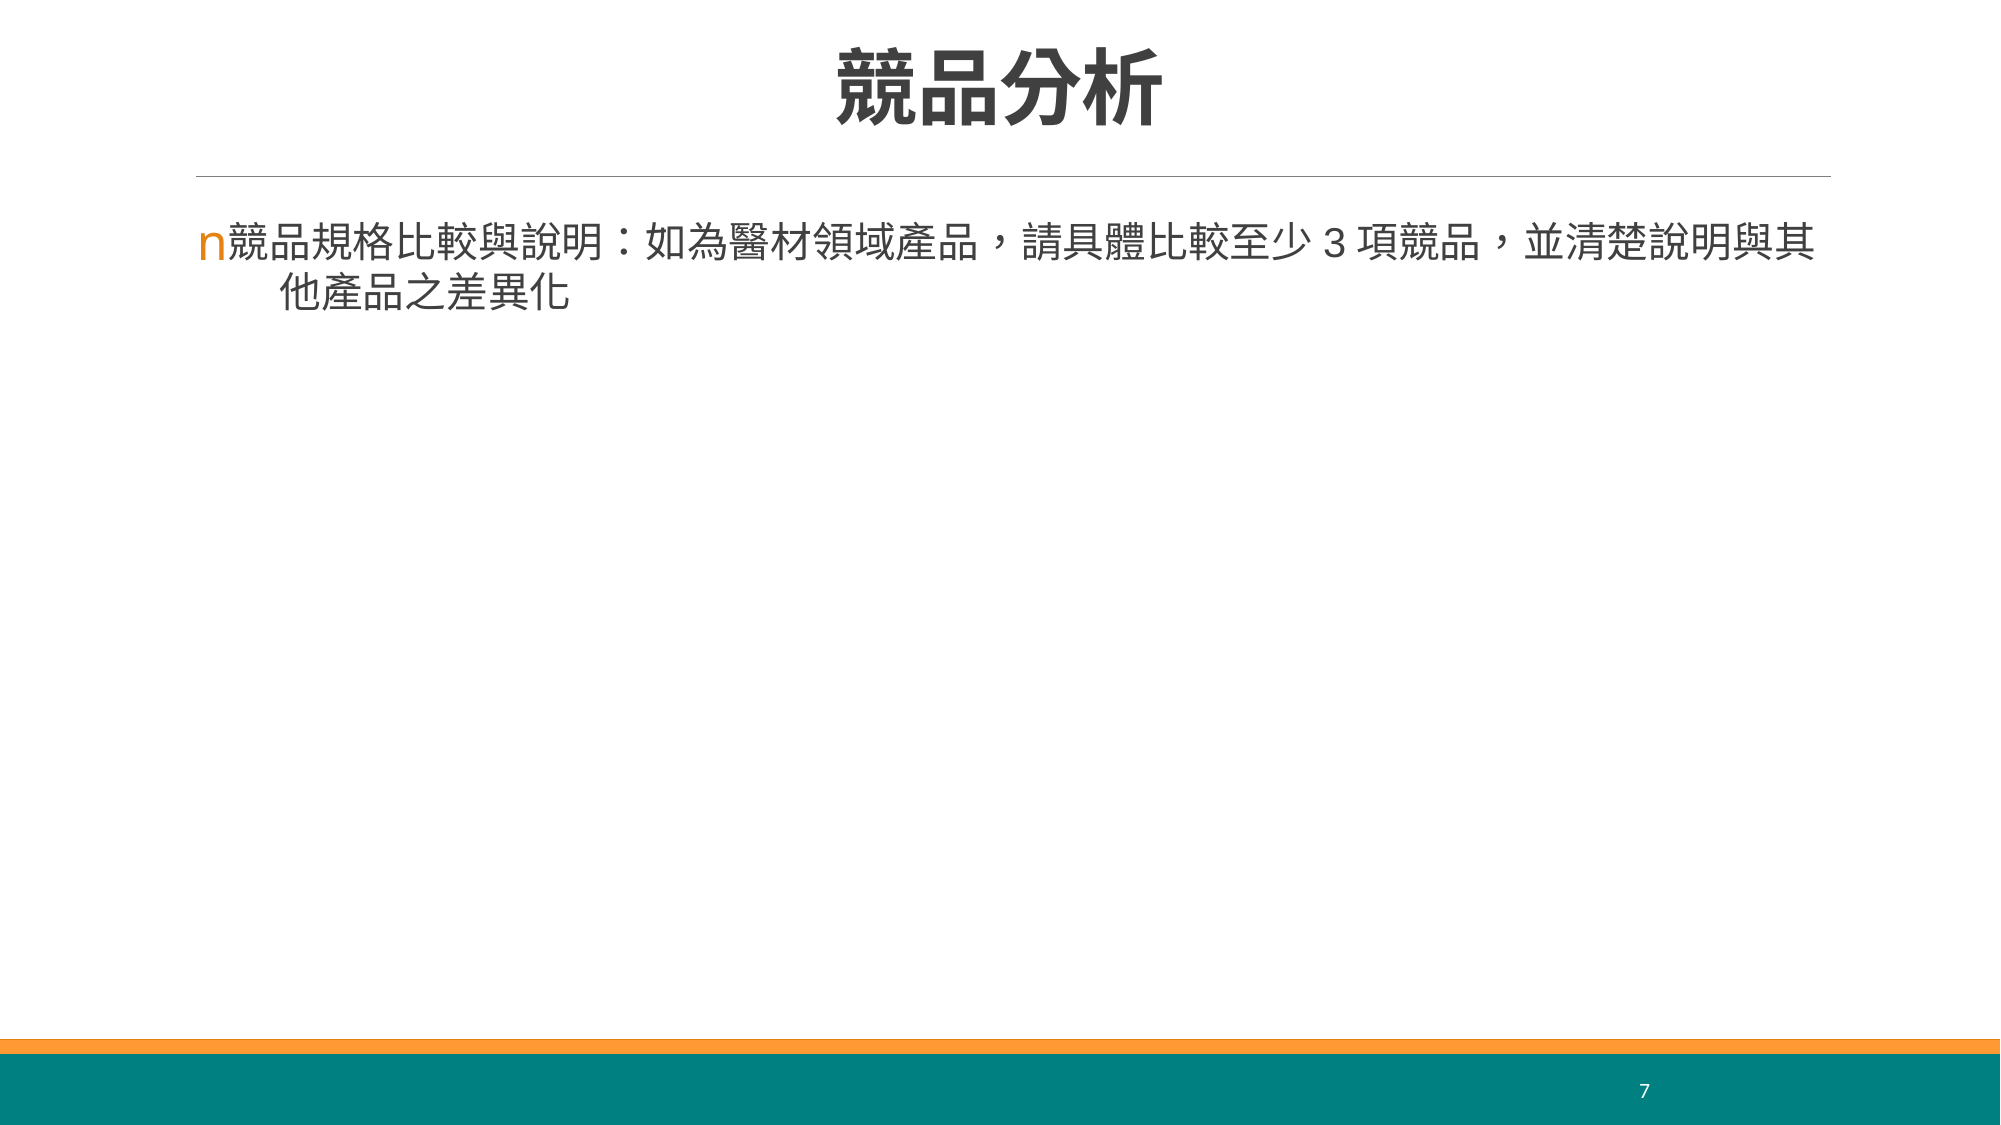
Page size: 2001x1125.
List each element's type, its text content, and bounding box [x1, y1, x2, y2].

text_box 競品分析 [381, 0, 1619, 144]
text_box [1624, 1059, 1840, 1120]
text_box 競品規格比較與說明：如為醫材領域產品，請具體比較至少3項競品，並清楚說明與其他產品之差異化 [196, 208, 1840, 999]
